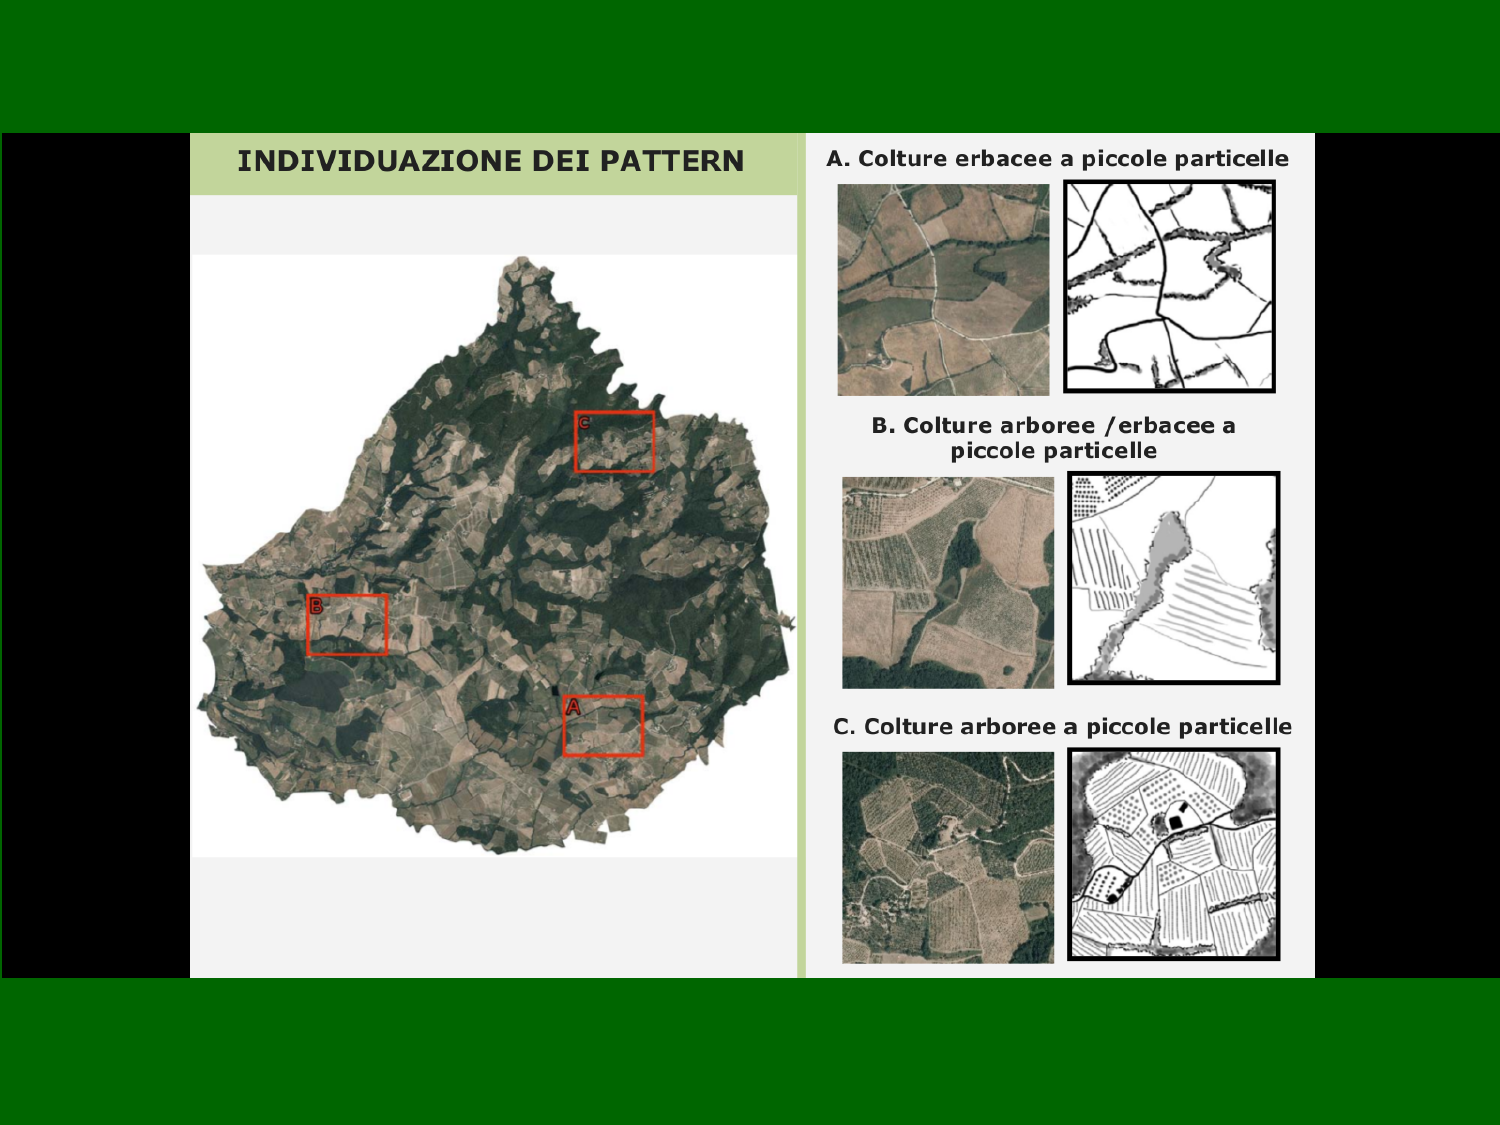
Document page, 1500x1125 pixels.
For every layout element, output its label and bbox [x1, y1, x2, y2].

picture [2, 133, 1500, 978]
